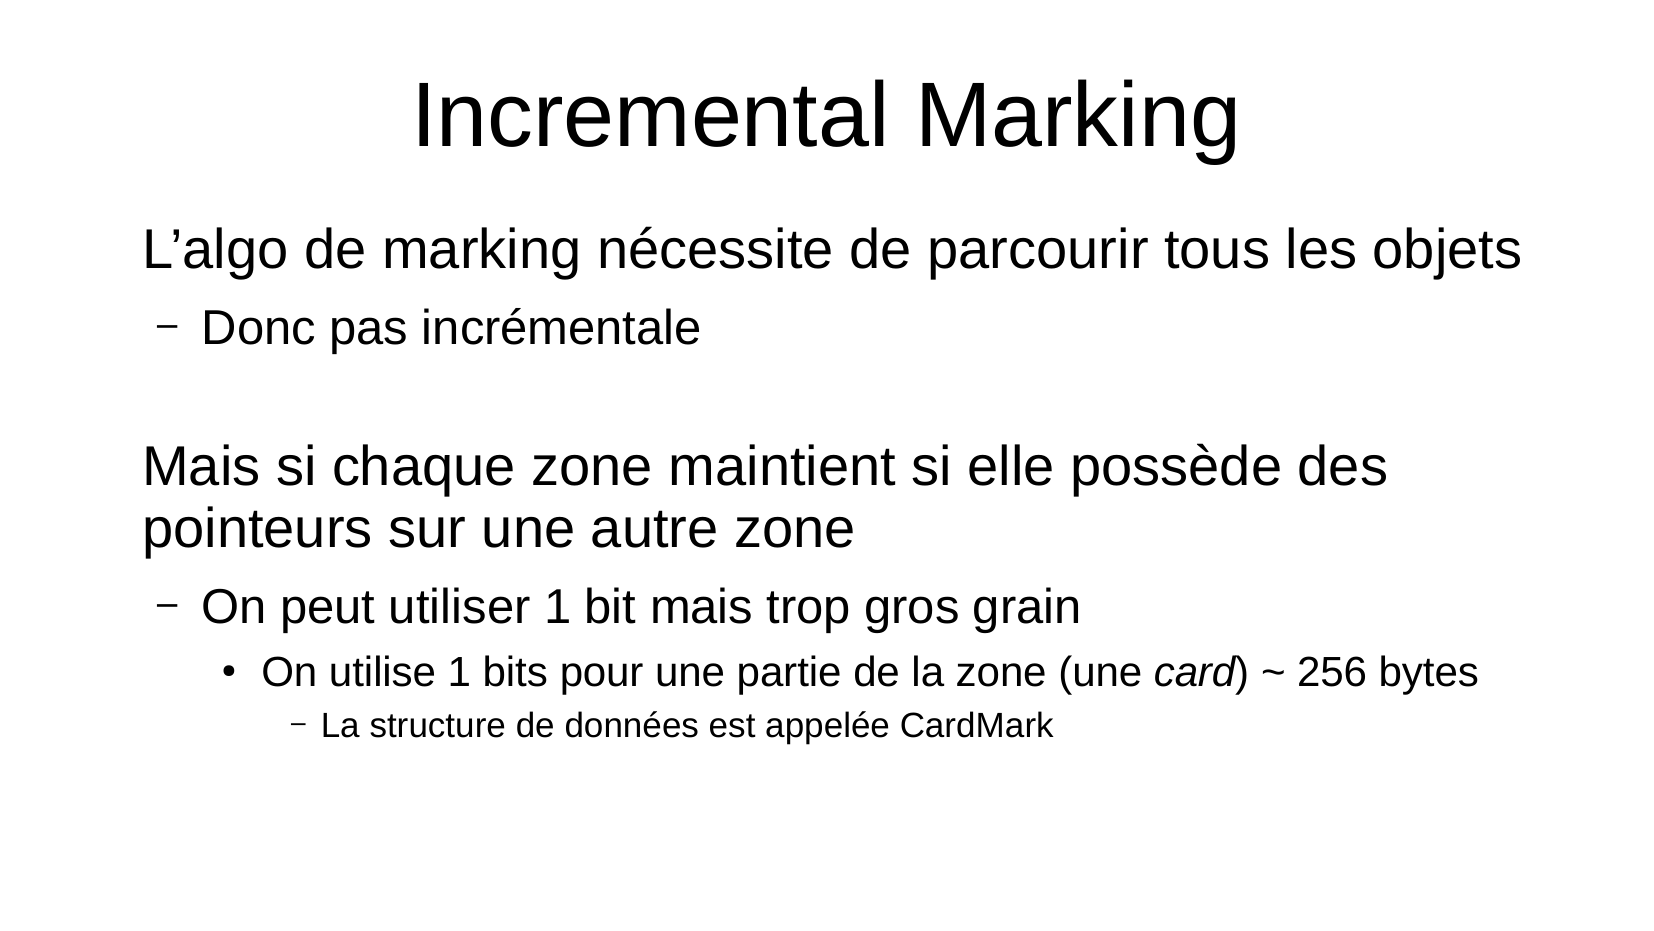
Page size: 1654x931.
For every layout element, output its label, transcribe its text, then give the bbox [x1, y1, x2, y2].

title Incremental Marking [82, 37, 1571, 193]
list L’algo de marking nécessite de parcourir tous les objets Donc pas incrémentale Mais si chaque zone maintient si elle possède des pointeurs sur une autre zone On peut utiliser 1 bit mais trop gros grain On utilise 1 bits pour une partie de la zone (une card) ~ 256 bytes La structure de données est appelée CardMark [82, 217, 1571, 758]
